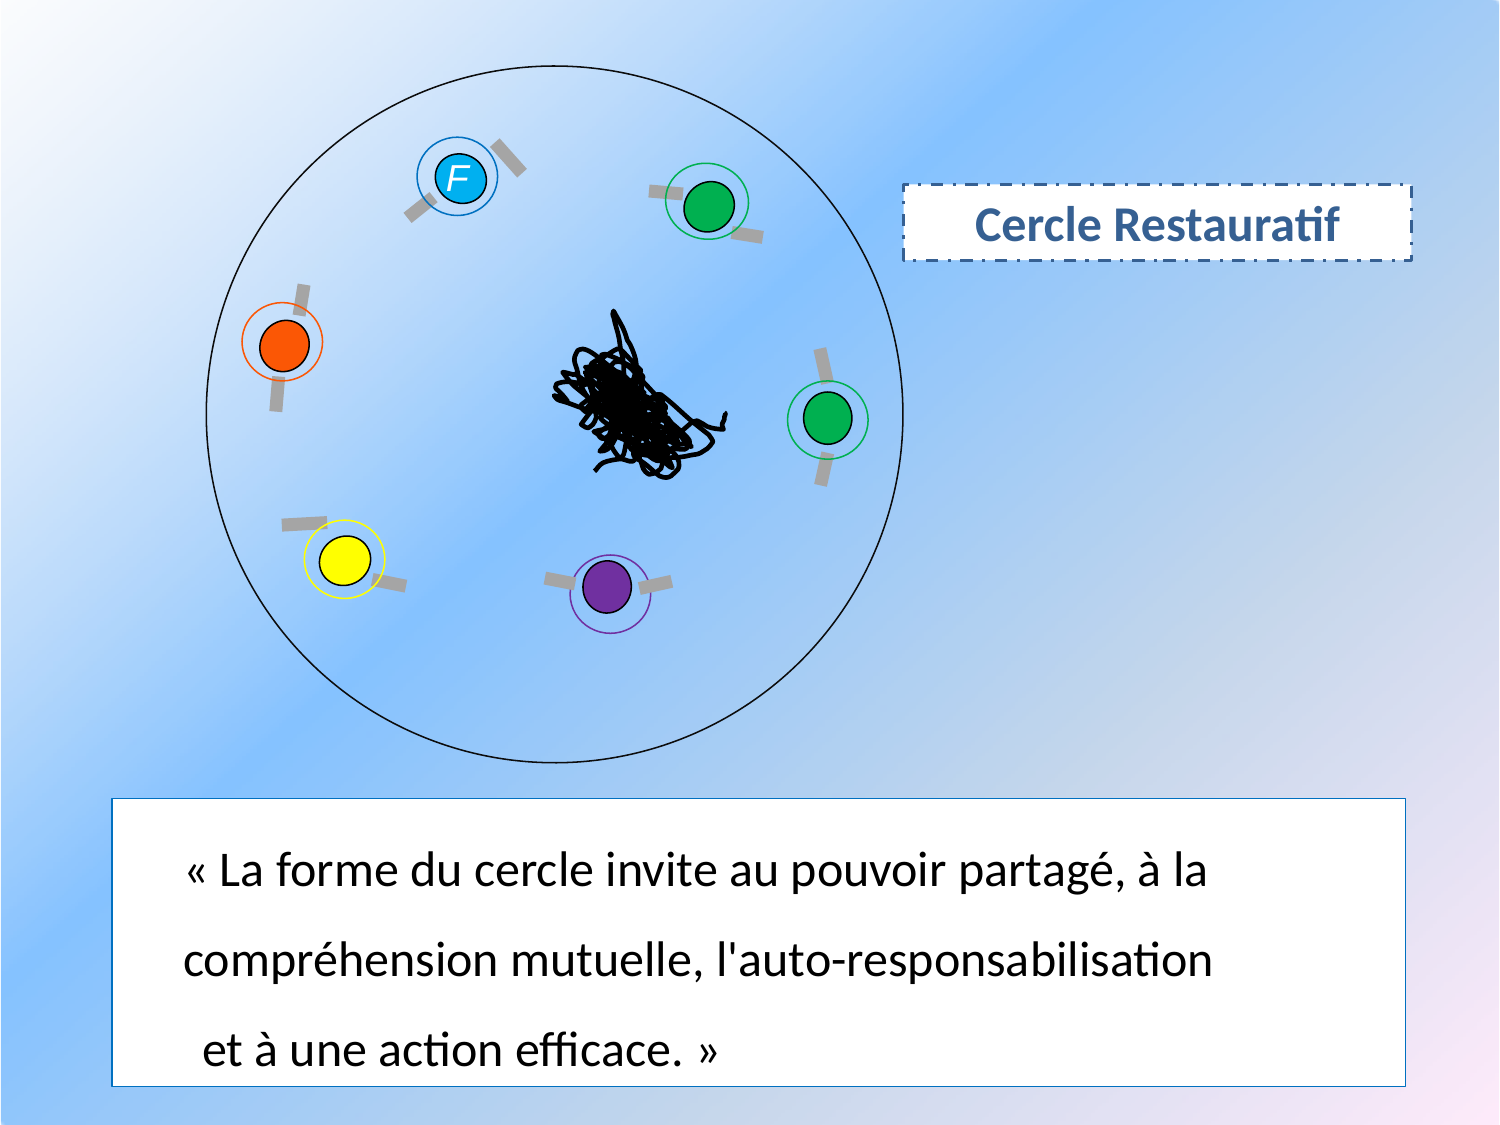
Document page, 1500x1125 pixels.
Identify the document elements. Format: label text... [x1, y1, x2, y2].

text_box [281, 520, 407, 599]
text_box [787, 348, 869, 486]
text_box F [417, 137, 498, 216]
text_box « La forme du cercle invite au pouvoir partagé, à la compréhension mutuelle, l'auto-responsabilisation et à une action efficace. » [112, 798, 1406, 1087]
text_box [648, 163, 763, 240]
text_box Cercle Restauratif [903, 184, 1412, 261]
text_box [544, 554, 672, 634]
text_box [494, 142, 523, 174]
text_box [407, 203, 427, 218]
text_box [242, 284, 323, 412]
